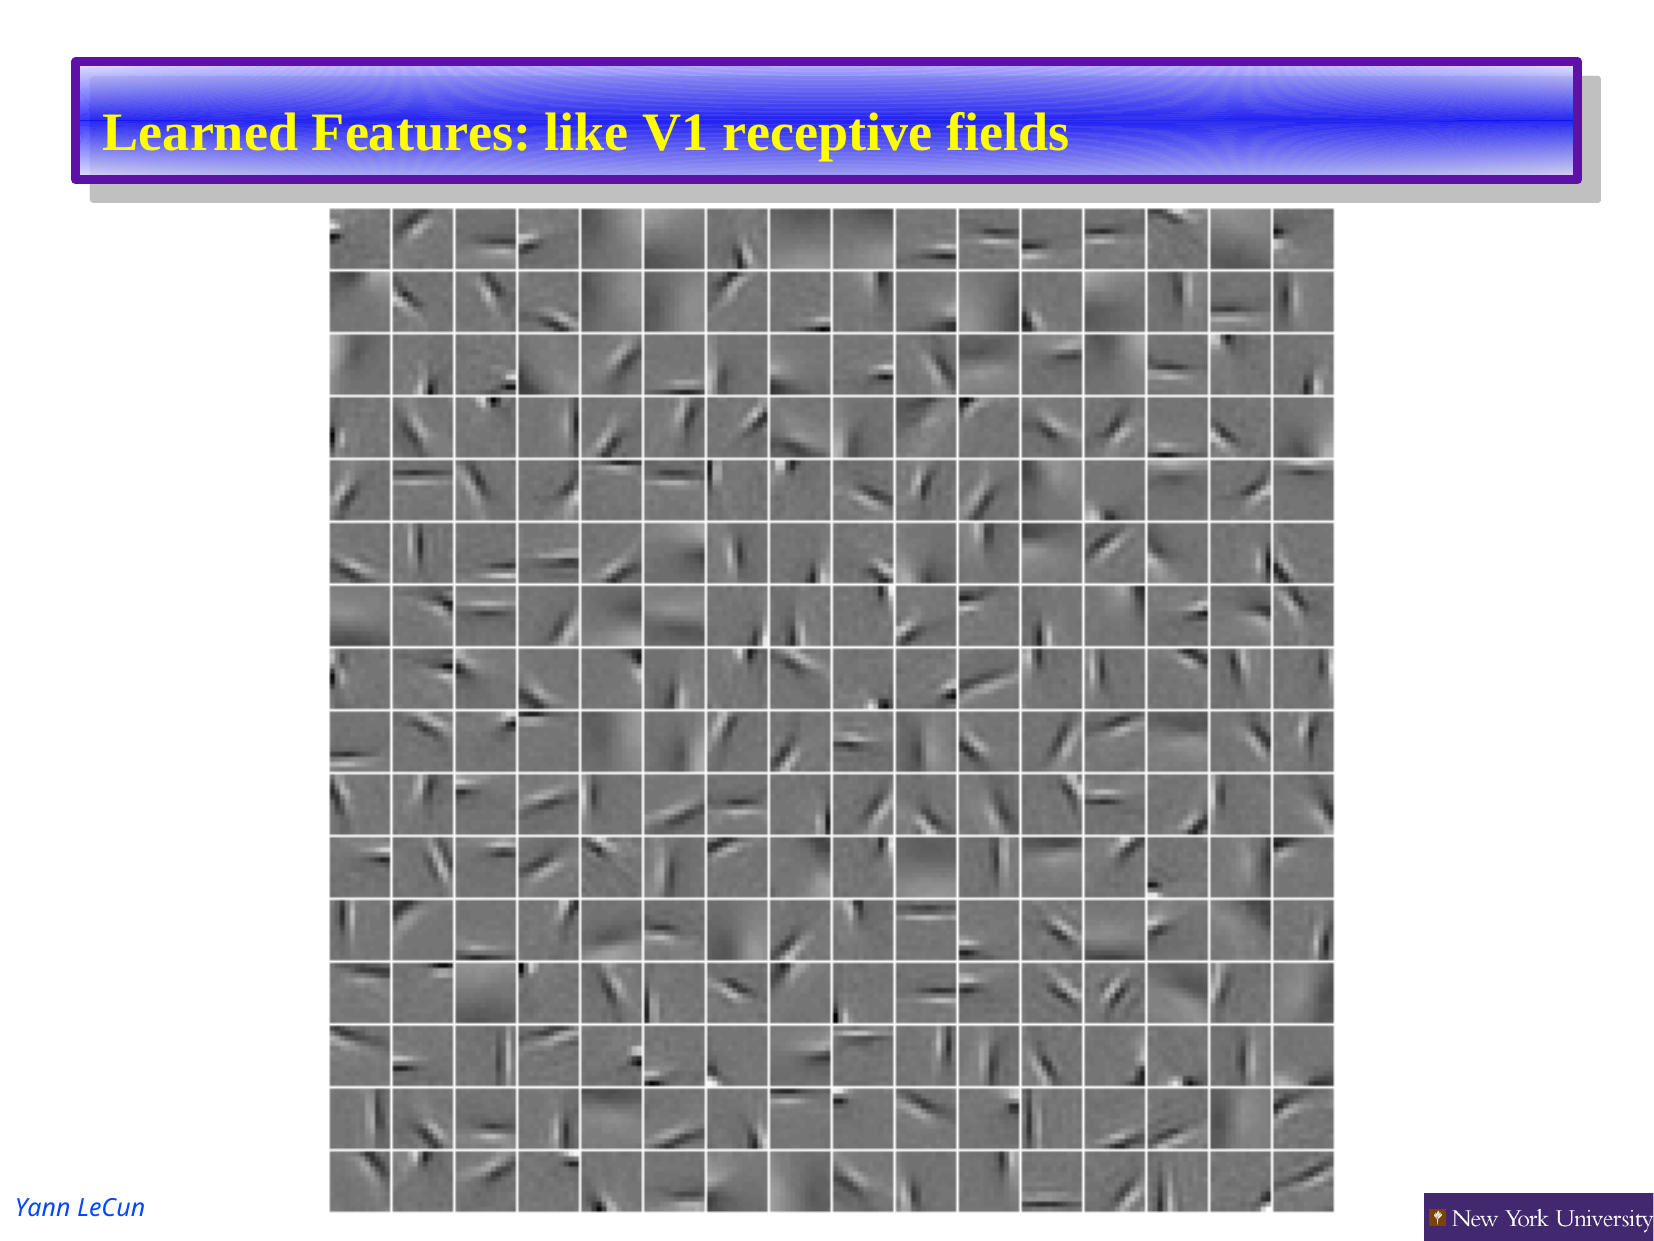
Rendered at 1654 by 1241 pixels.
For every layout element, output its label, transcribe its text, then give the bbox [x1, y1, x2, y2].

picture [328, 207, 1337, 1215]
title Learned Features: like V1 receptive fields [75, 61, 1578, 180]
picture [1424, 1193, 1654, 1241]
